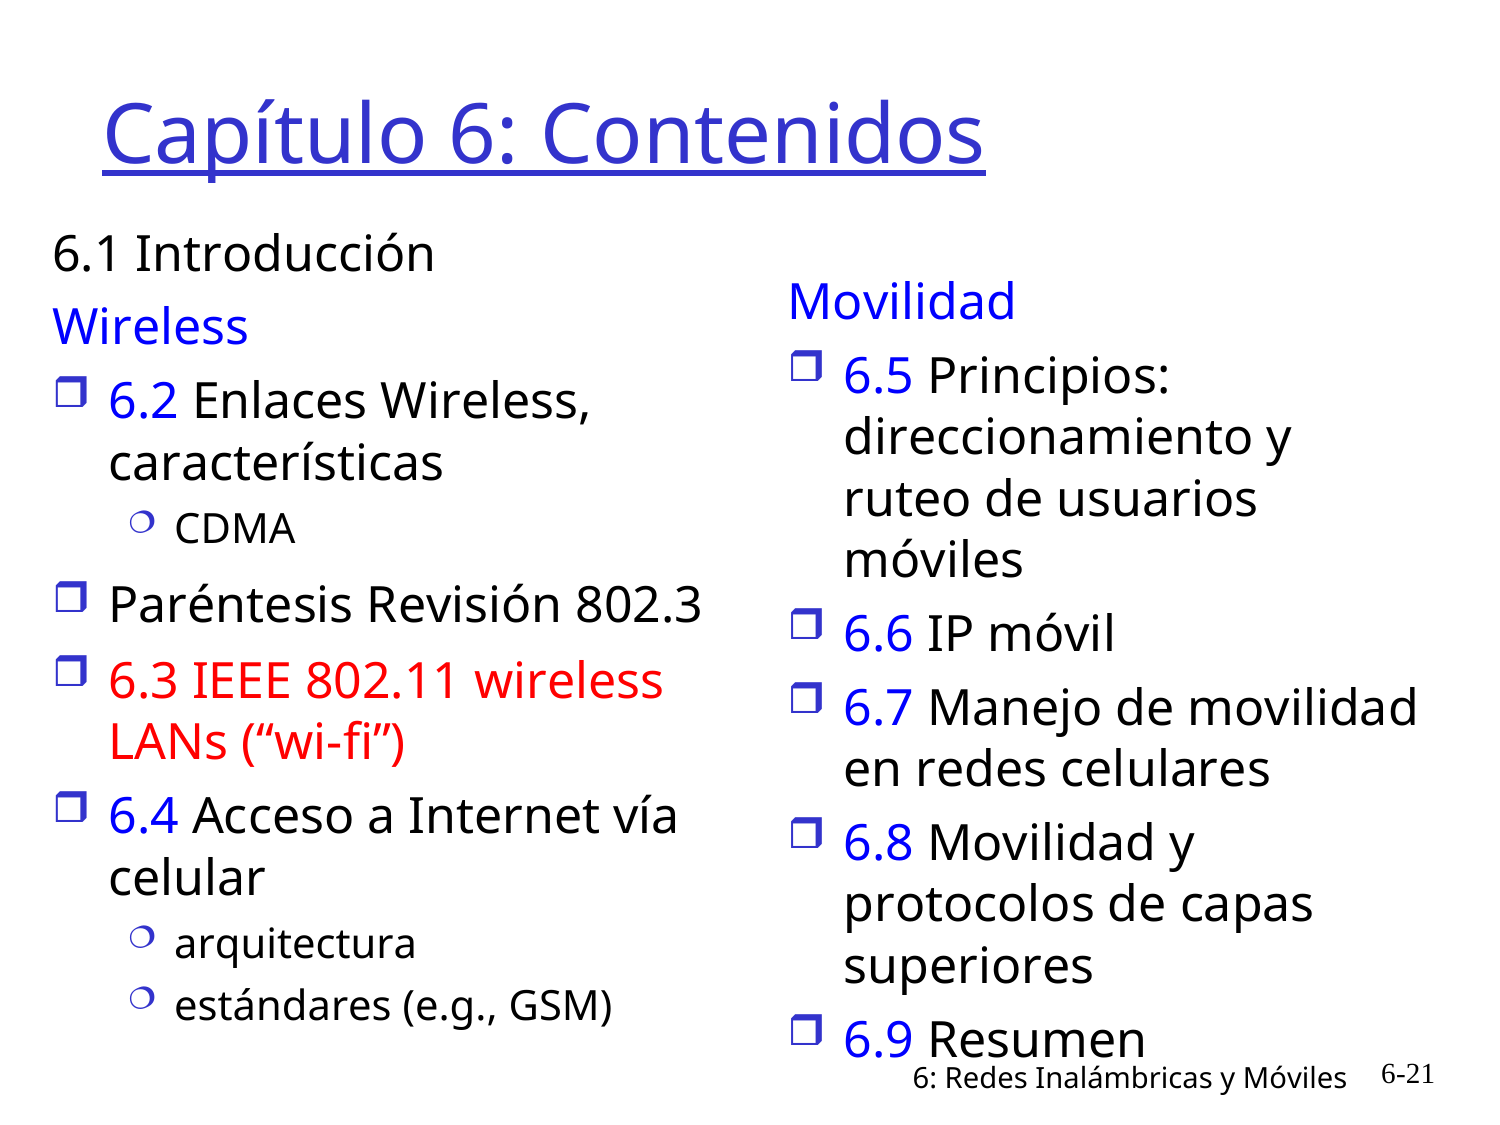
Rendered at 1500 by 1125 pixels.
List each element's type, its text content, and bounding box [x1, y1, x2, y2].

title Capítulo 6: Contenidos [87, 37, 1363, 225]
list 6.1 Introducción Wireless 6.2 Enlaces Wireless, características CDMA Paréntesis Revisión 802.3 6.3 IEEE 802.11 wireless LANs (“wi-fi”) 6.4 Acceso a Internet vía celular arquitectura estándares (e.g., GSM) [37, 214, 751, 1002]
list Movilidad 6.5 Principios: direccionamiento y ruteo de usuarios móviles 6.6 IP móvil 6.7 Manejo de movilidad en redes celulares 6.8 Movilidad y protocolos de capas superiores 6.9 Resumen [772, 262, 1438, 1031]
